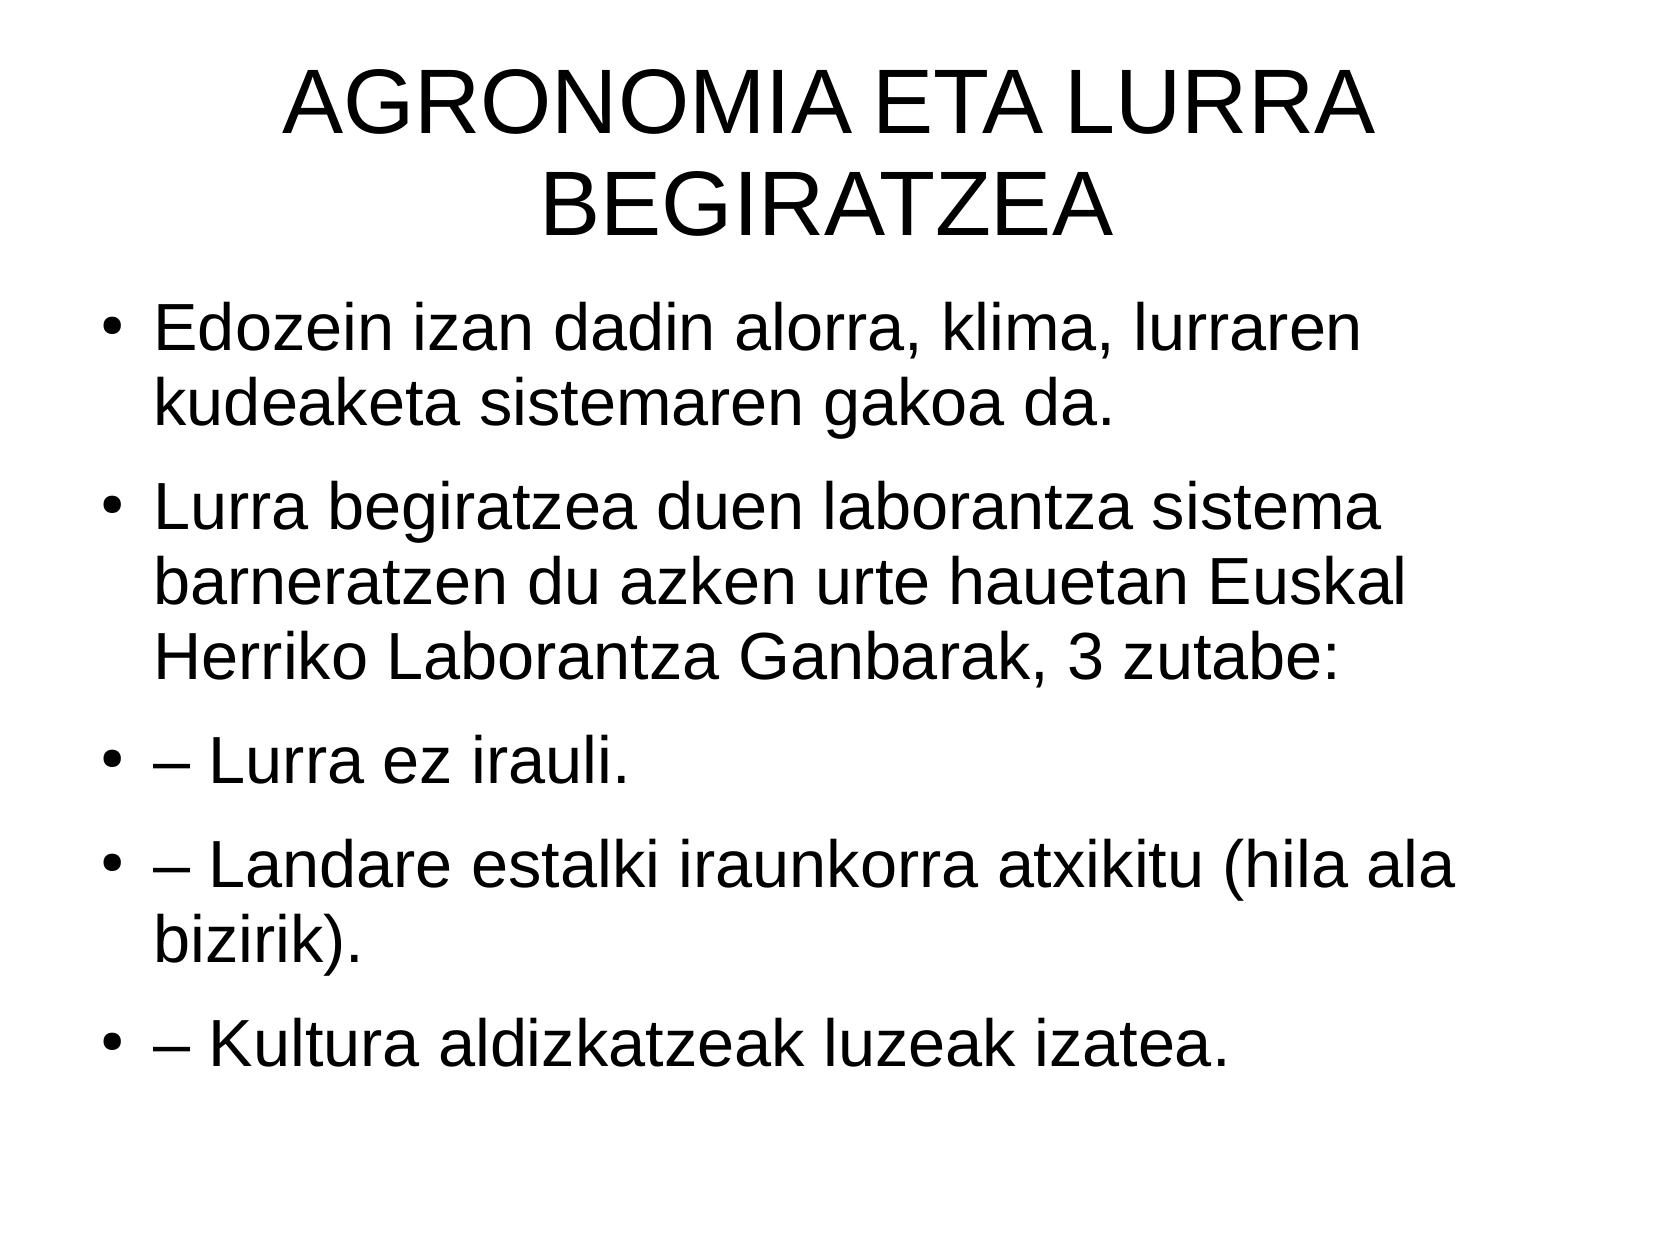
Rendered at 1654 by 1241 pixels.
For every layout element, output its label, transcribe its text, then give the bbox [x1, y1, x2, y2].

list Edozein izan dadin alorra, klima, lurraren kudeaketa sistemaren gakoa da. Lurra begiratzea duen laborantza sistema barneratzen du azken urte hauetan Euskal Herriko Laborantza Ganbarak, 3 zutabe: – Lurra ez irauli. – Landare estalki iraunkorra atxikitu (hila ala bizirik). – Kultura aldizkatzeak luzeak izatea. [82, 290, 1571, 1186]
title AGRONOMIA ETA LURRA BEGIRATZEA [82, 49, 1571, 257]
